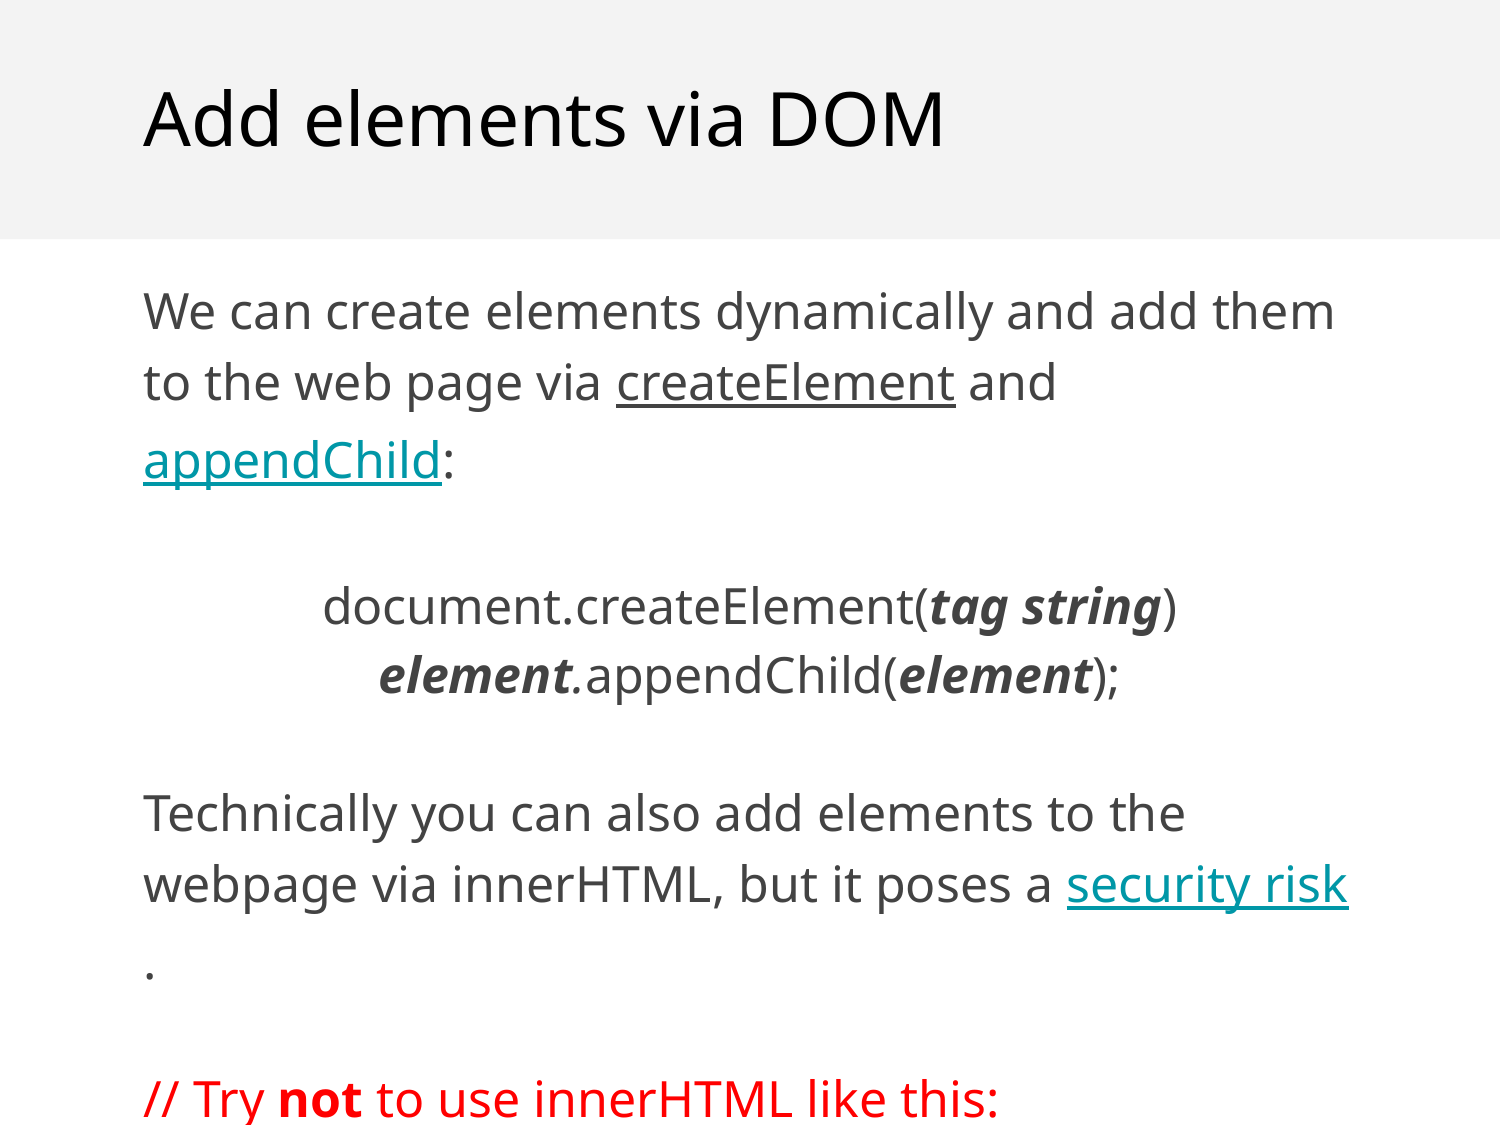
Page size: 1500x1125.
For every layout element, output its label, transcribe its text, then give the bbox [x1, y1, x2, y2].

list We can create elements dynamically and add them to the web page via createElement and appendChild: document.createElement(tag string) element.appendChild(element); Technically you can also add elements to the webpage via innerHTML, but it poses a security risk. // Try not to use innerHTML like this: element.innerHTML = '<h1>Hooray!</h1>'; [128, 255, 1372, 1004]
title Add elements via DOM [128, 56, 1372, 183]
